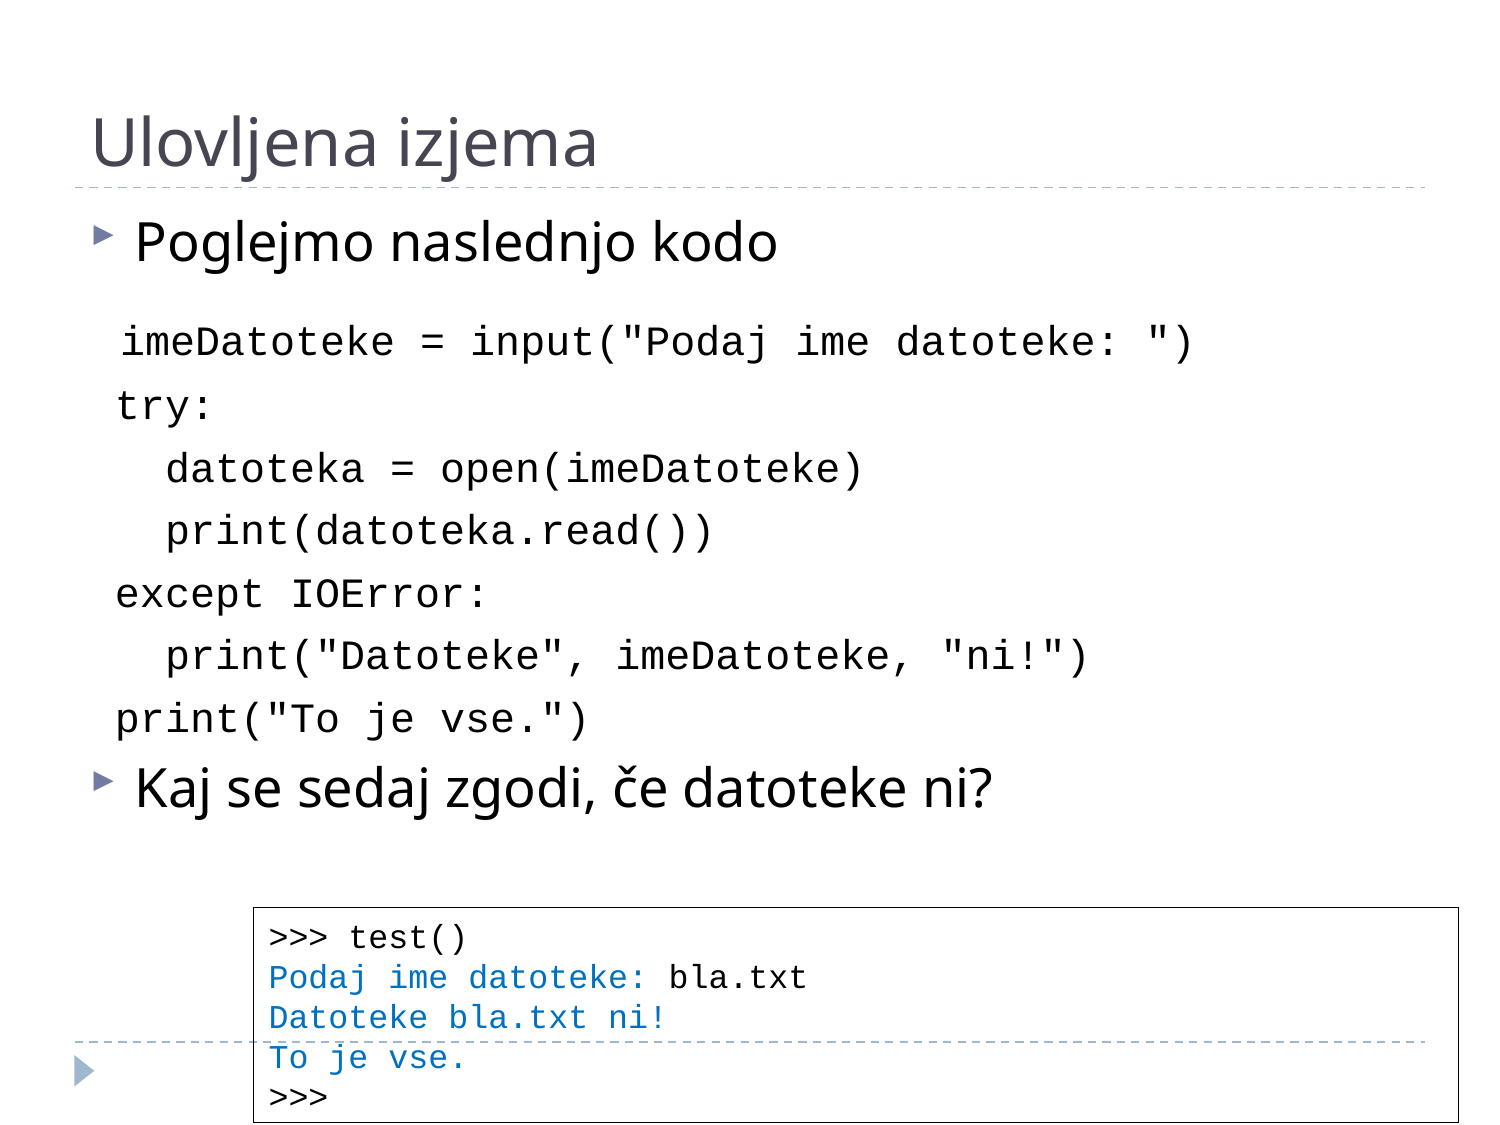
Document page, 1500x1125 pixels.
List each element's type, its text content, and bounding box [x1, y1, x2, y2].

list Poglejmo naslednjo kodo imeDatoteke = input("Podaj ime datoteke: ") try: datoteka = open(imeDatoteke) print(datoteka.read()) except IOError: print("Datoteke", imeDatoteke, "ni!") print("To je vse.") Kaj se sedaj zgodi, če datoteke ni? [75, 200, 1425, 1010]
text_box >>> test() Podaj ime datoteke: bla.txt Datoteke bla.txt ni! To je vse. >>> [253, 907, 1459, 1123]
title Ulovljena izjema [75, 24, 1425, 188]
